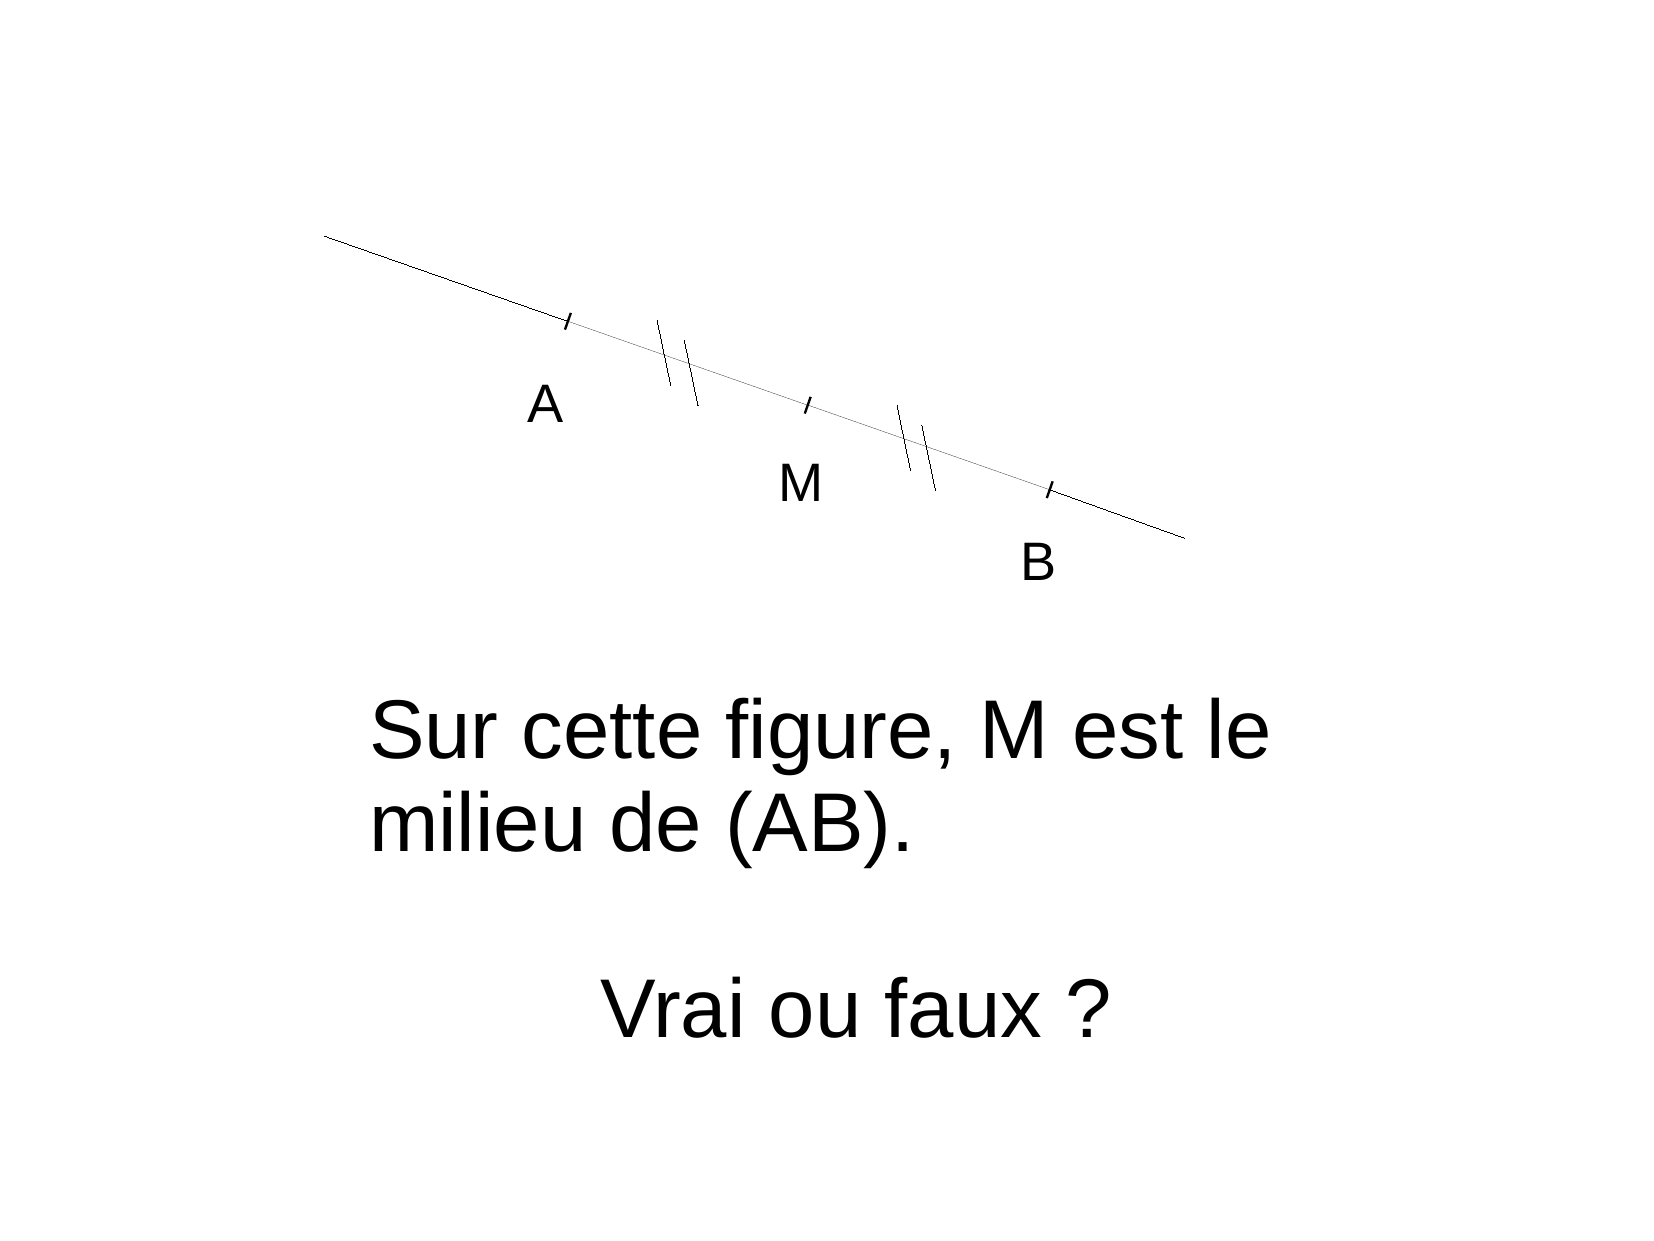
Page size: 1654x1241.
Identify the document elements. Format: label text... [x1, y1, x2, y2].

text_box B [1005, 523, 1165, 676]
text_box A [512, 365, 671, 551]
text_box Sur cette figure, M est le milieu de (AB). Vrai ou faux ? [354, 676, 1359, 1063]
text_box M [763, 444, 923, 630]
